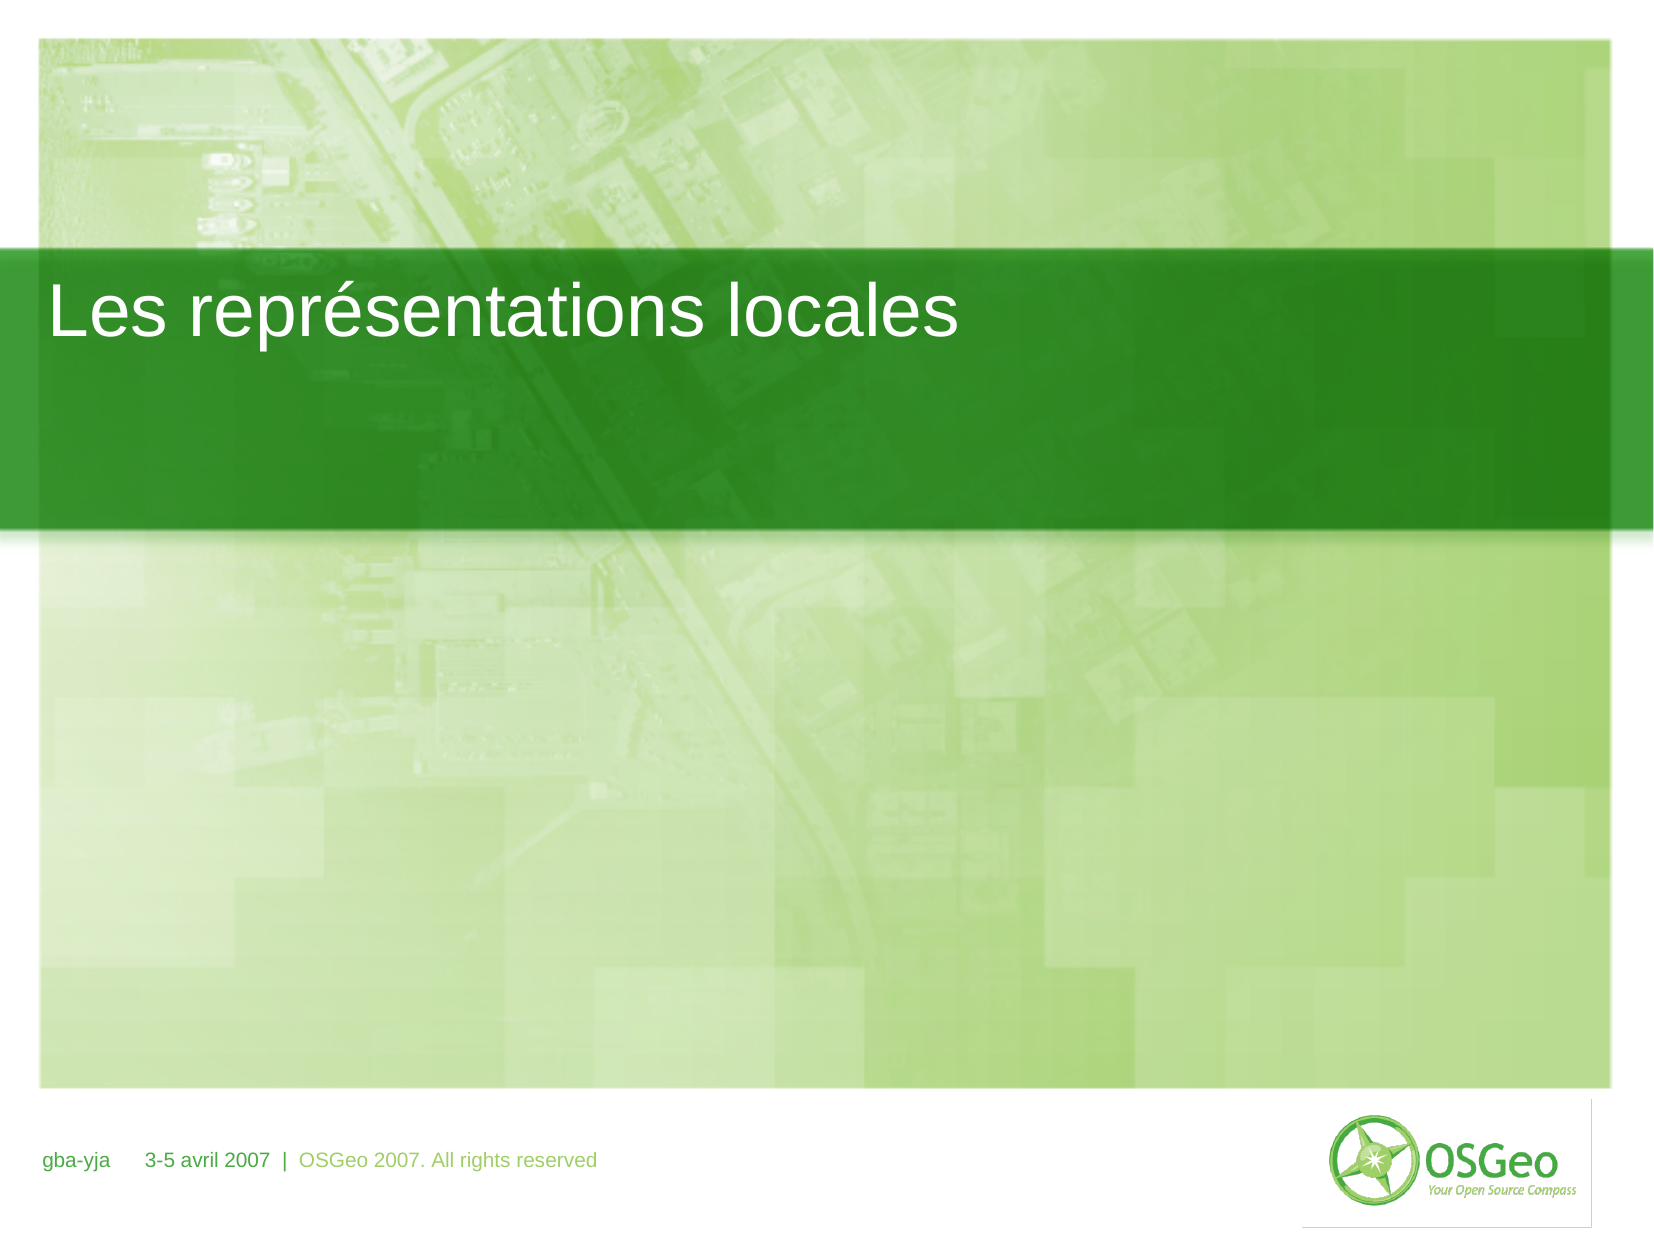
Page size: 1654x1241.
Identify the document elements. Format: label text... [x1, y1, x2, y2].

title Les représentations locales [47, 206, 1536, 414]
picture [0, 1, 1654, 1241]
